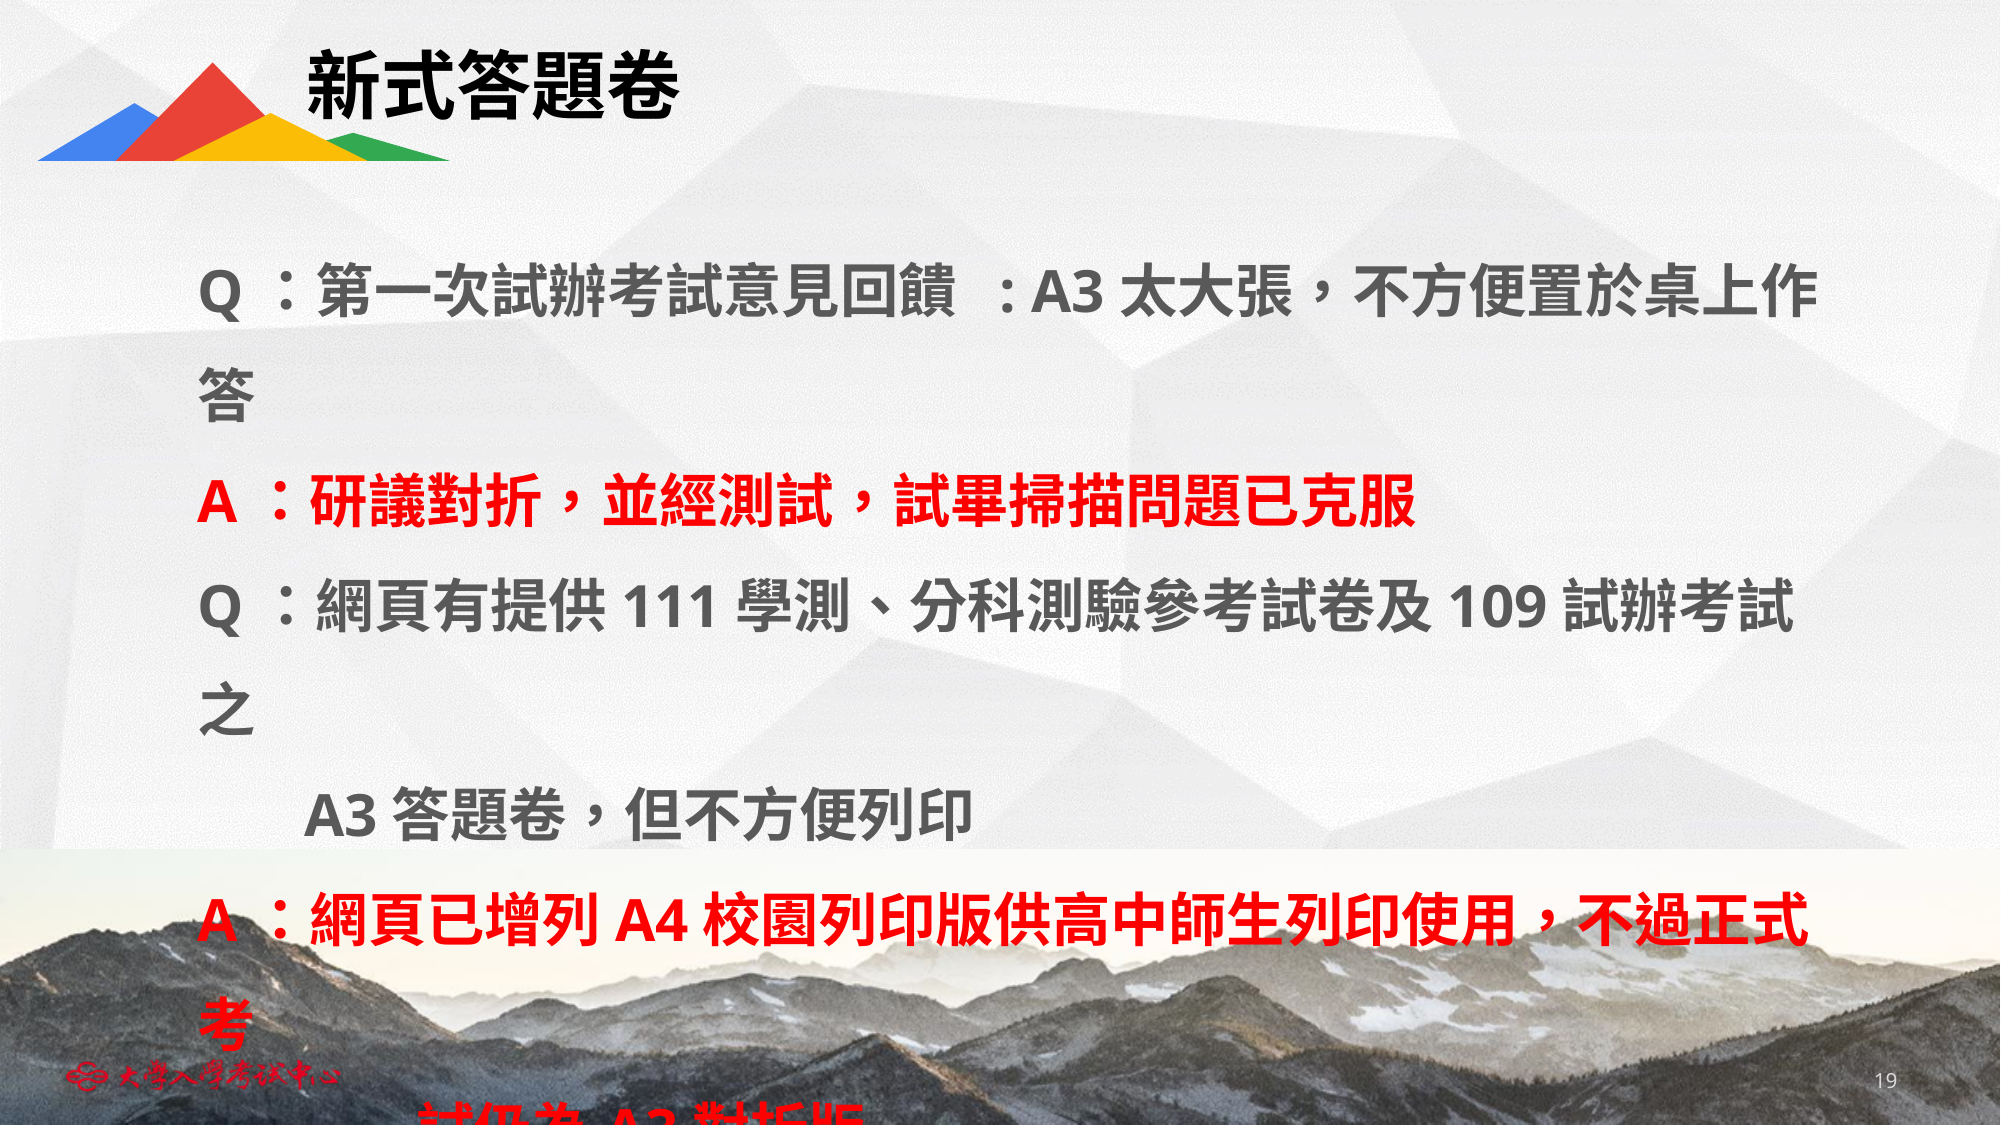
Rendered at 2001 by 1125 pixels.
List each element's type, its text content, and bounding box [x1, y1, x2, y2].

text_box 新式答題卷 [291, 30, 697, 136]
text_box Q：第一次試辦考試意見回饋 : A3太大張，不方便置於桌上作答 A：研議對折，並經測試，試畢掃描問題已克服 Q：網頁有提供111學測、分科測驗參考試卷及109試辦考試之 A3答題卷，但不方便列印 A：網頁已增列A4校園列印版供高中師生列印使用，不過正式考 試仍為A3對折版 [182, 211, 1850, 1125]
picture [0, 0, 2001, 1125]
text_box 19 [1850, 1049, 1913, 1110]
text_box [37, 62, 451, 161]
